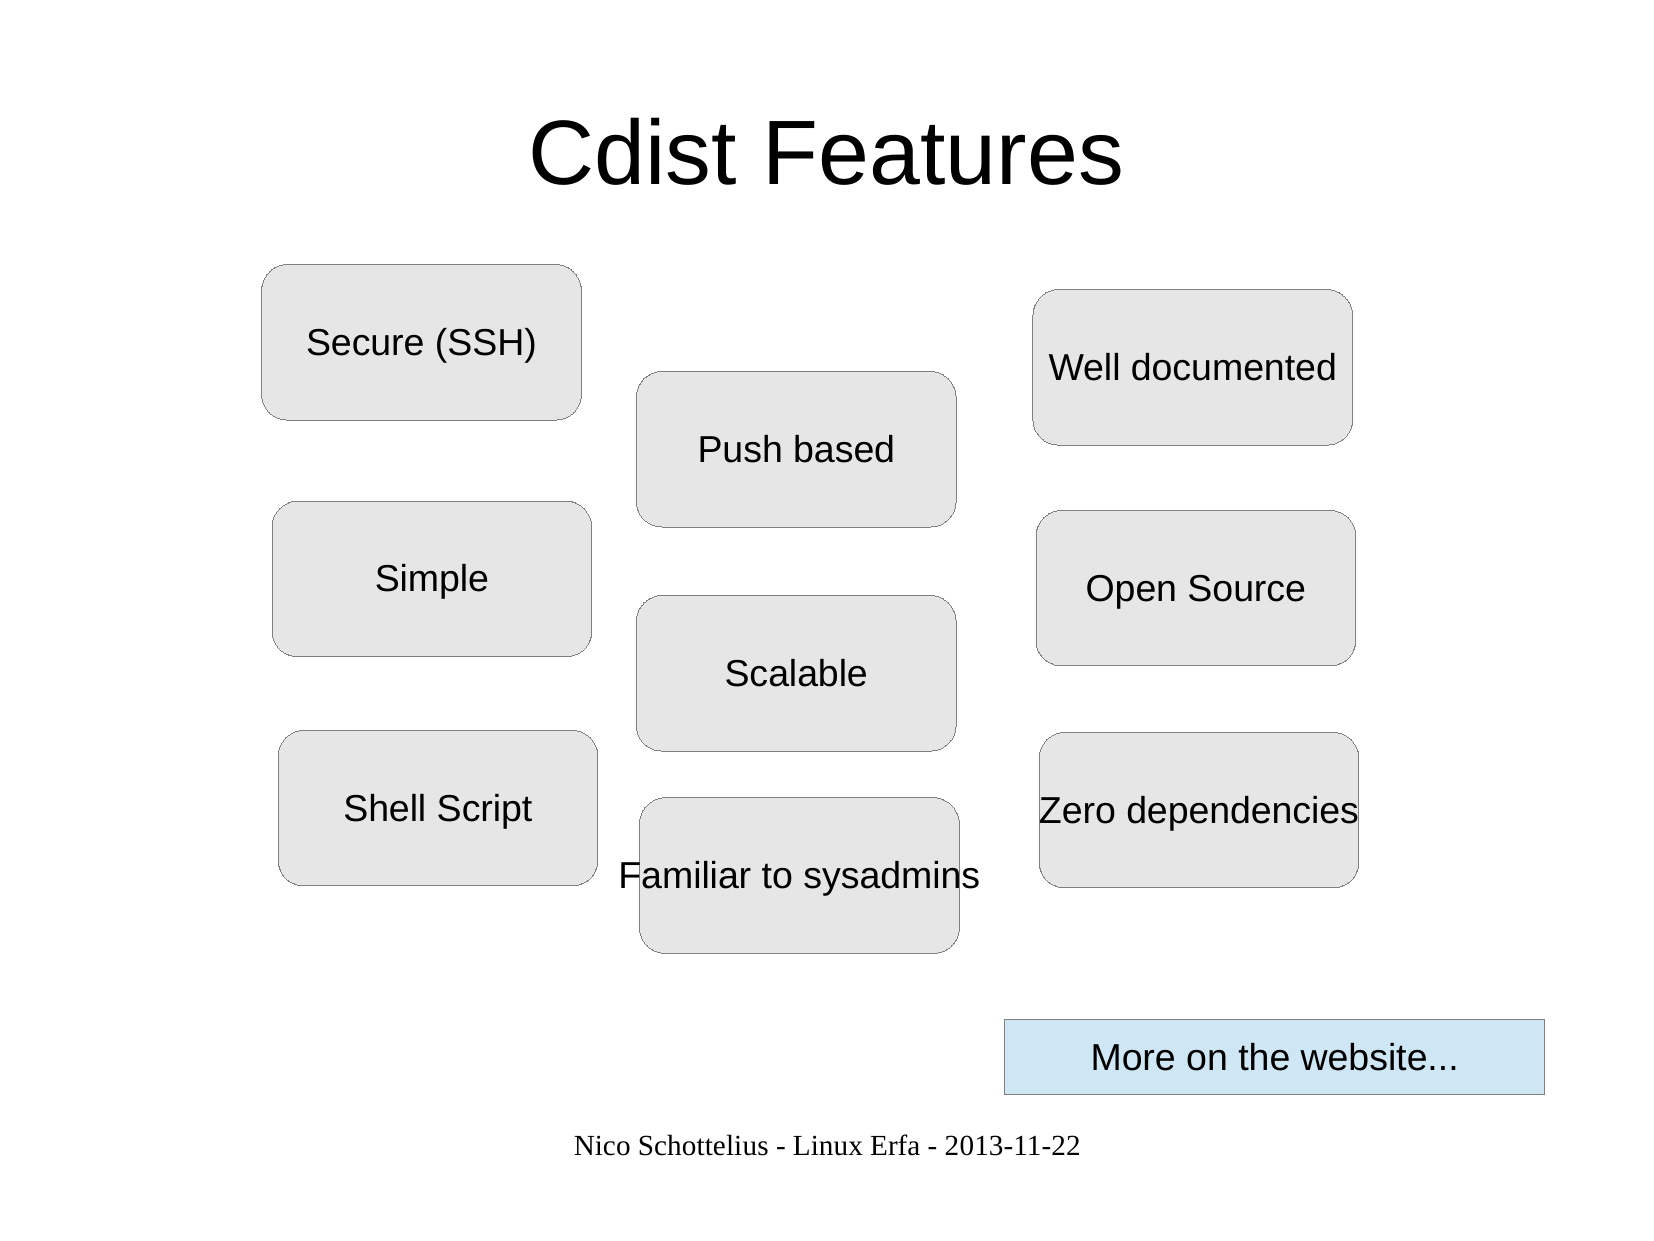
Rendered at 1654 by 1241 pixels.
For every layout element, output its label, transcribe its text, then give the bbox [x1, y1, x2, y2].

title Cdist Features [82, 49, 1571, 257]
text_box Zero dependencies [1039, 732, 1359, 888]
text_box Scalable [636, 595, 957, 752]
text_box Simple [272, 501, 592, 657]
text_box Well documented [1032, 289, 1353, 446]
text_box Secure (SSH) [261, 264, 582, 421]
text_box Push based [636, 371, 957, 528]
text_box Shell Script [278, 730, 598, 886]
text_box Familiar to sysadmins [639, 797, 960, 954]
text_box Open Source [1036, 510, 1356, 666]
text_box More on the website... [1004, 1019, 1545, 1095]
